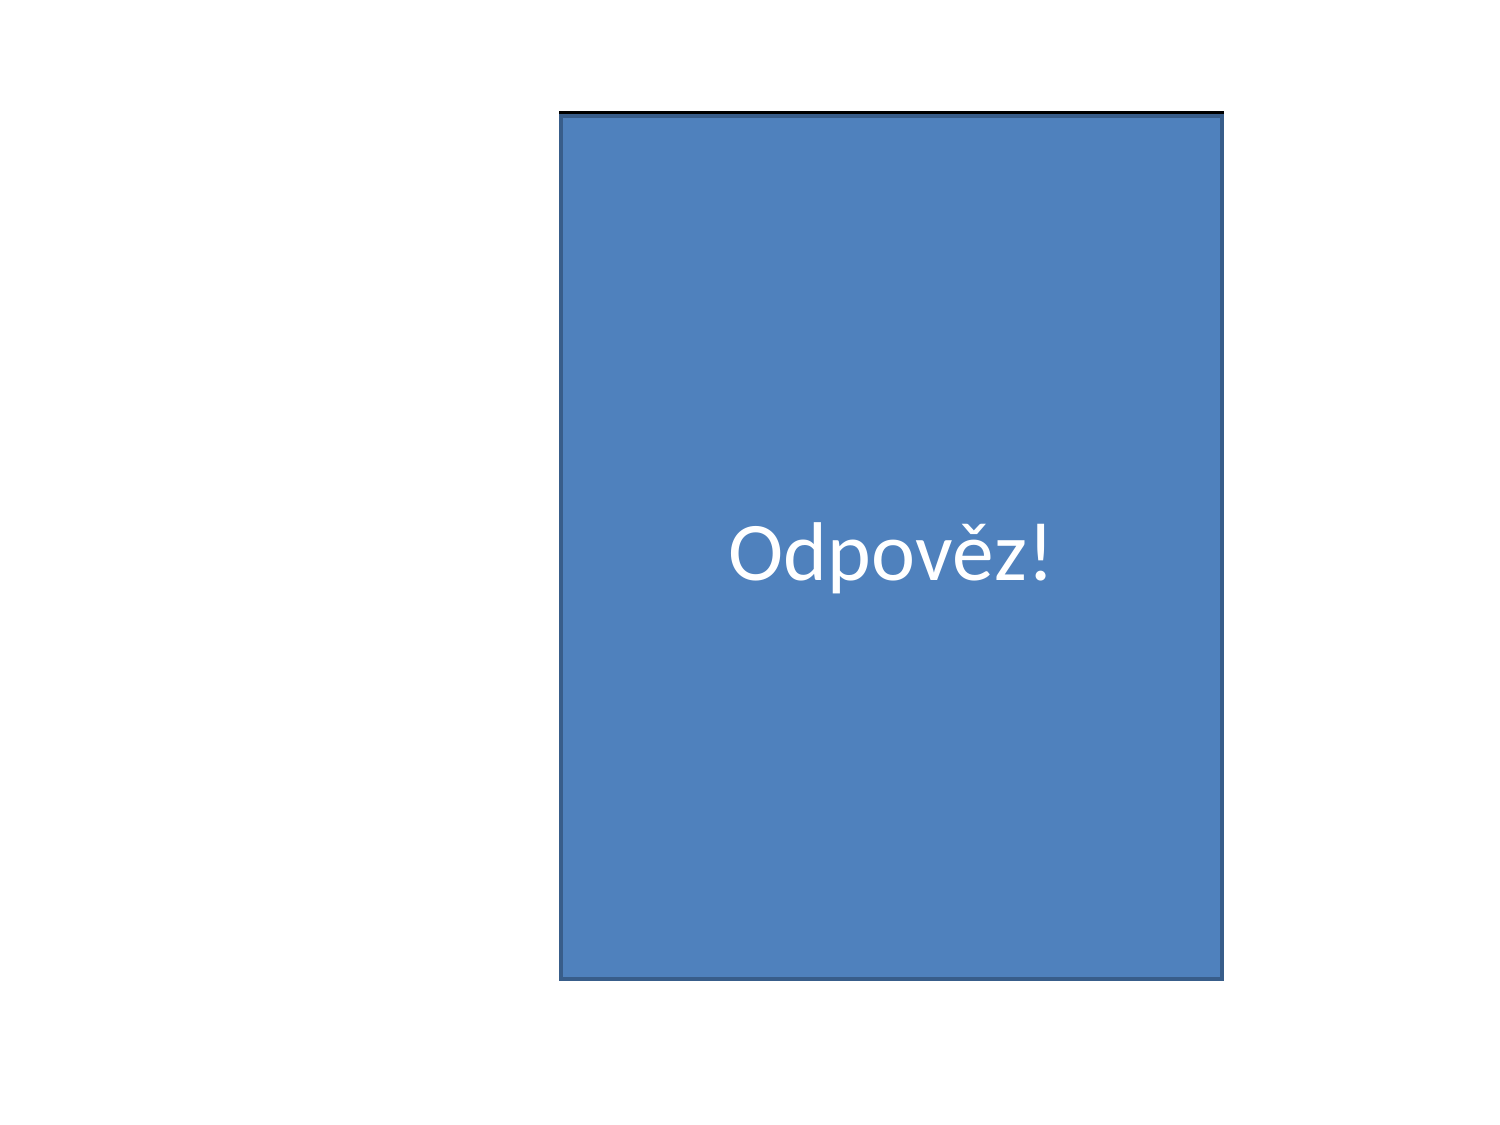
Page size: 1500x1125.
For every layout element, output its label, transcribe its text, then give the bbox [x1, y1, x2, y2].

text_box Odpověz! [560, 116, 1223, 979]
